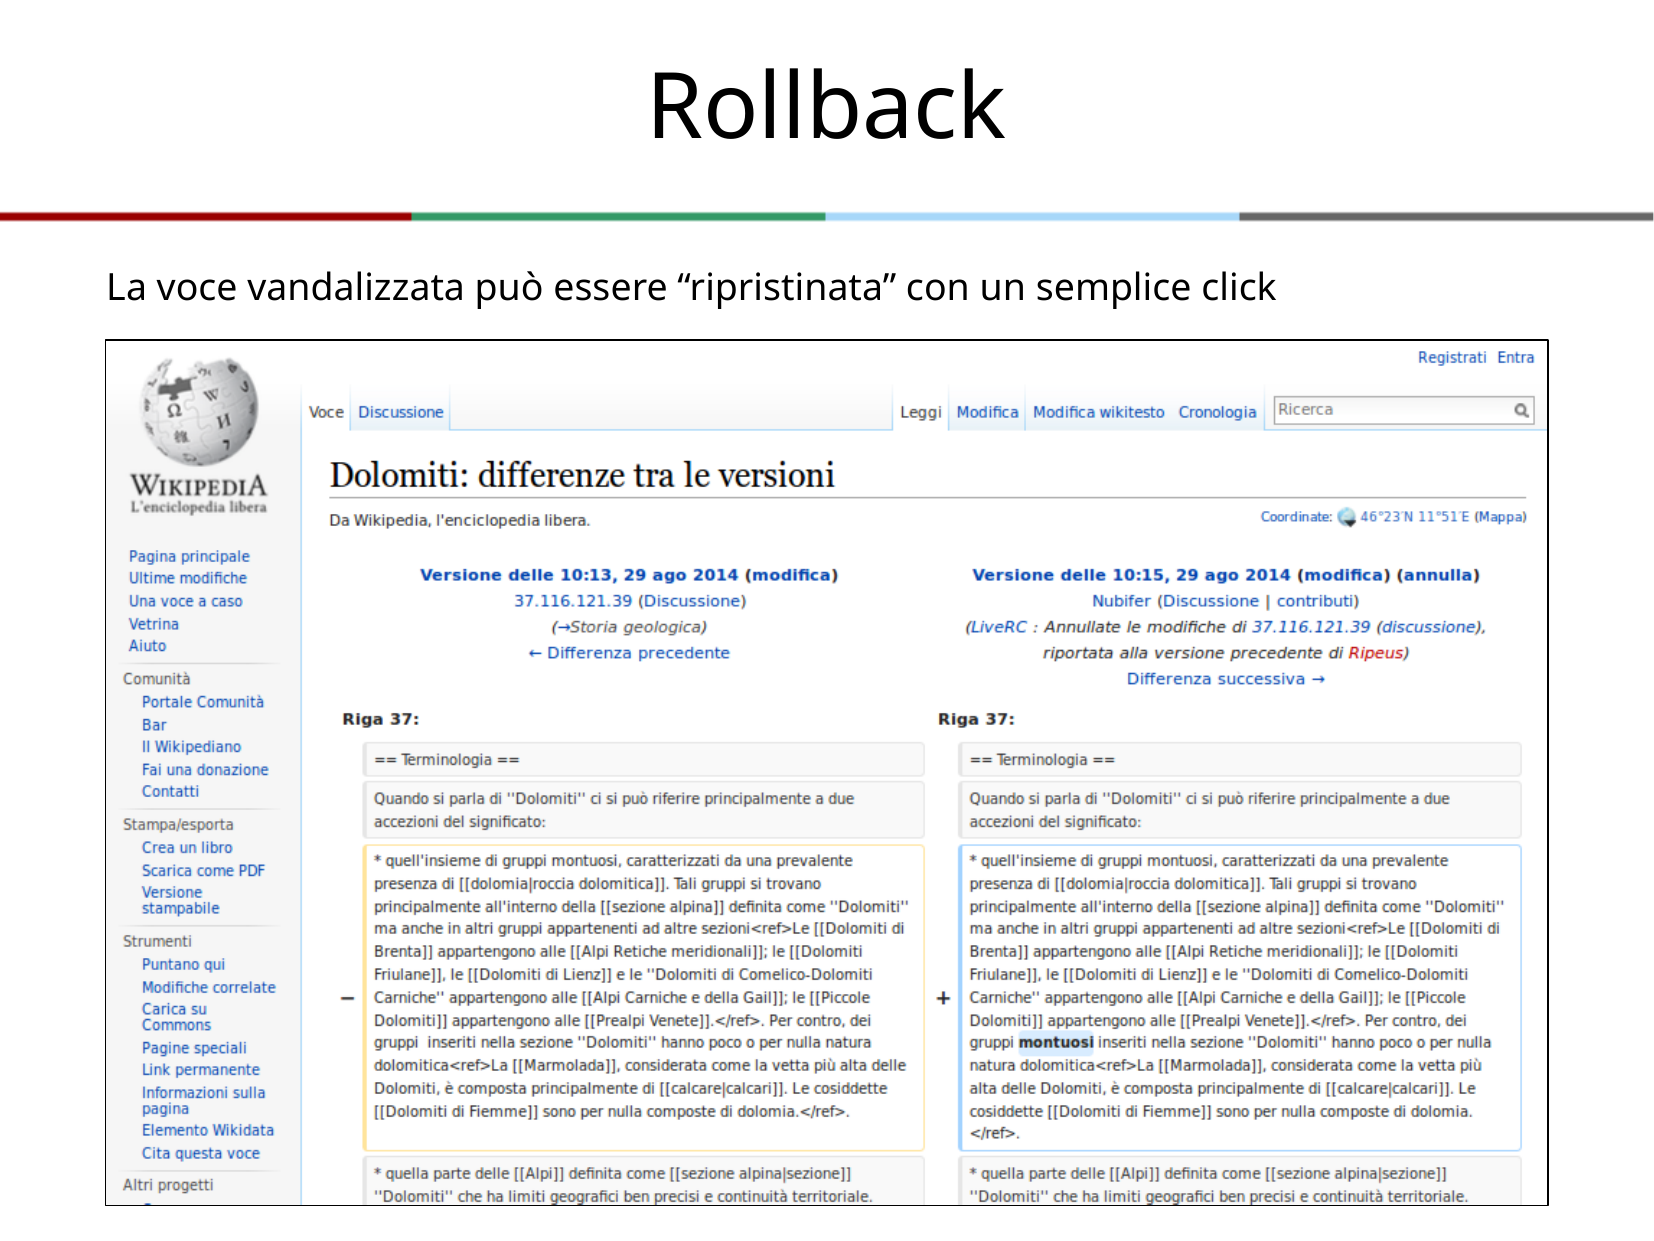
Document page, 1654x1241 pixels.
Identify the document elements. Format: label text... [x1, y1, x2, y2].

picture [0, 200, 1654, 235]
picture [106, 340, 1548, 1205]
title Rollback [82, 0, 1571, 200]
list La voce vandalizzata può essere “ripristinata” con un semplice click [106, 259, 1548, 319]
